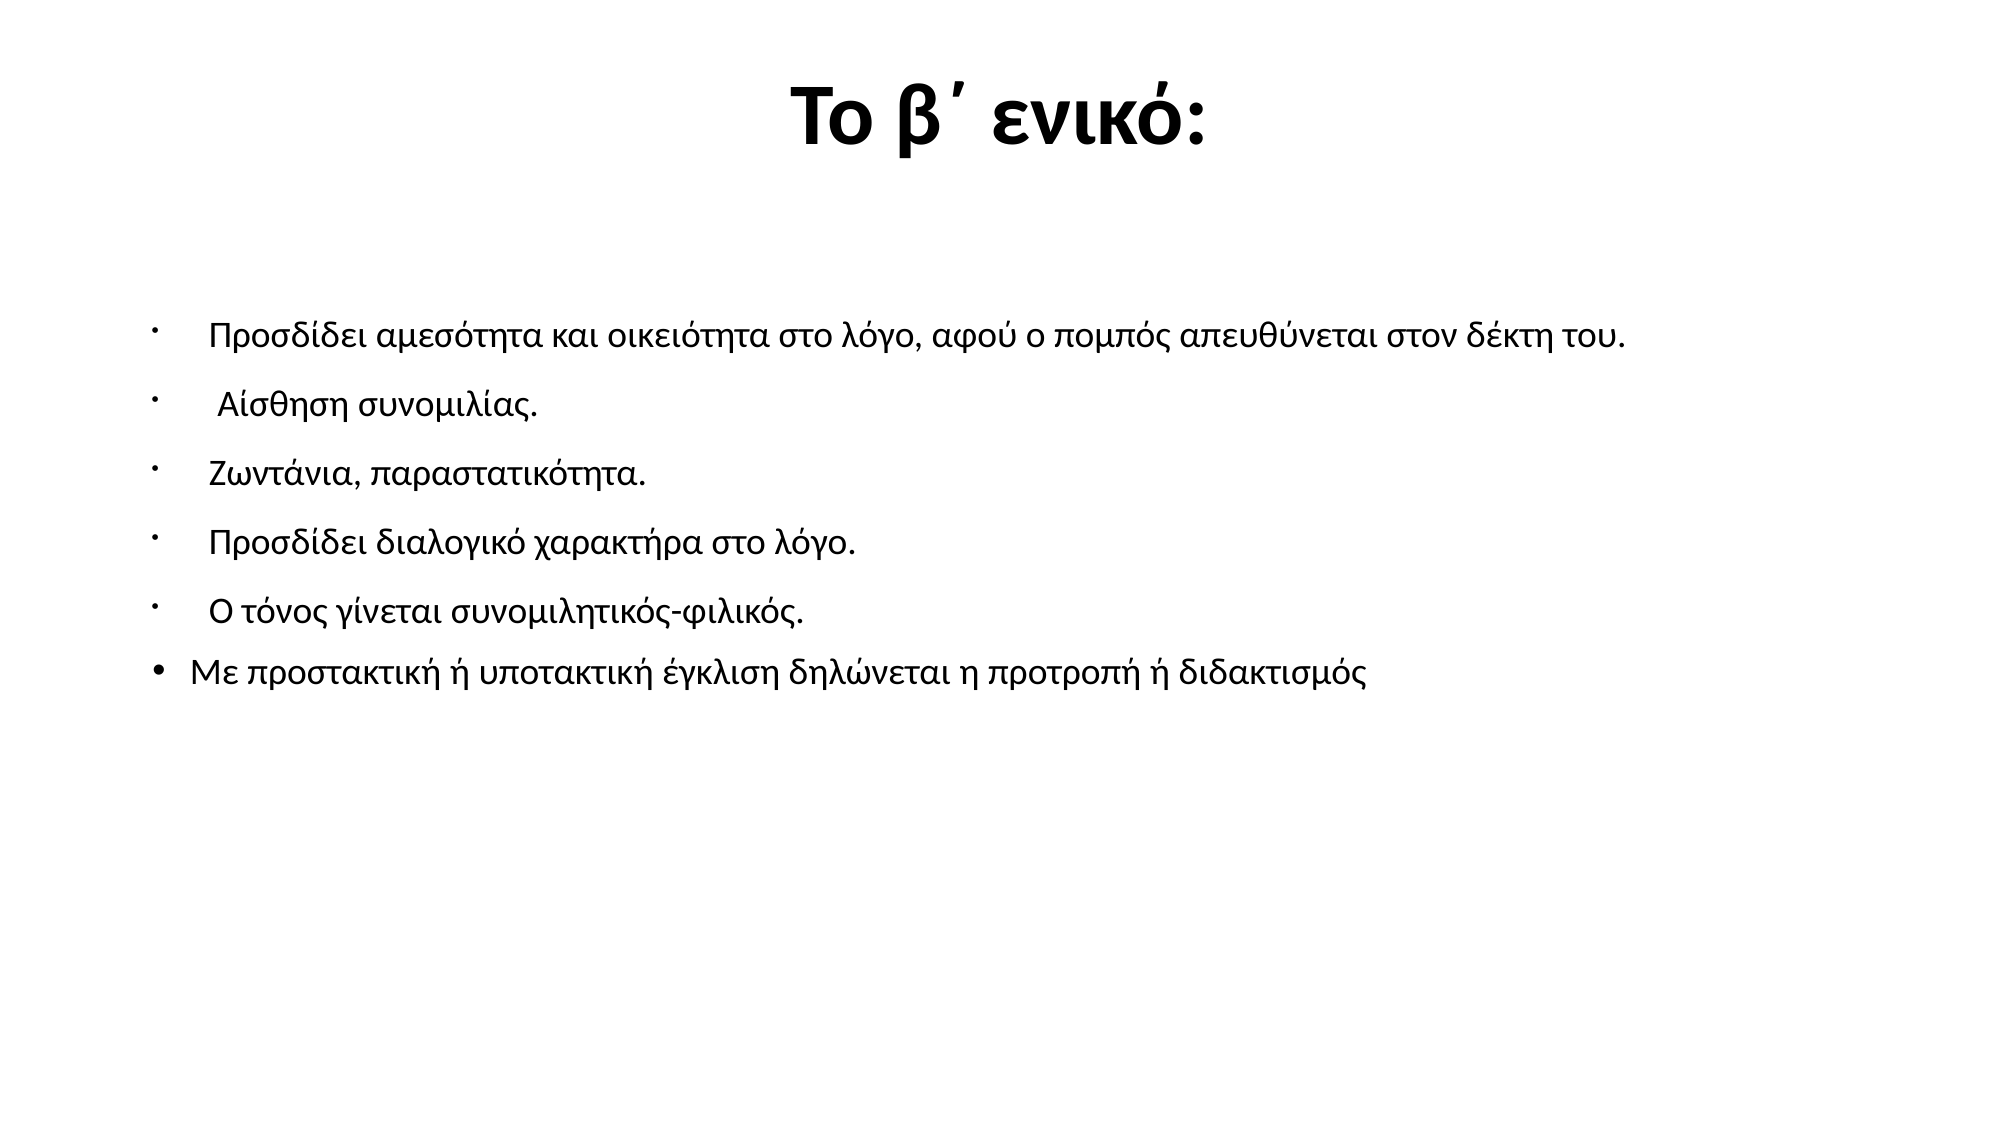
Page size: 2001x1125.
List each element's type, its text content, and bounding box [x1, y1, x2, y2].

list Προσδίδει αμεσότητα και οικειότητα στο λόγο, αφού ο πομπός απευθύνεται στον δέκτη του. Αίσθηση συνομιλίας. Ζωντάνια, παραστατικότητα. Προσδίδει διαλογικό χαρακτήρα στο λόγο. Ο τόνος γίνεται συνομιλητικός-φιλικός. Με προστακτική ή υποτακτική έγκλιση δηλώνεται η προτροπή ή διδακτισμός [137, 299, 1863, 1014]
title Το β΄ ενικό: [137, 59, 1863, 278]
